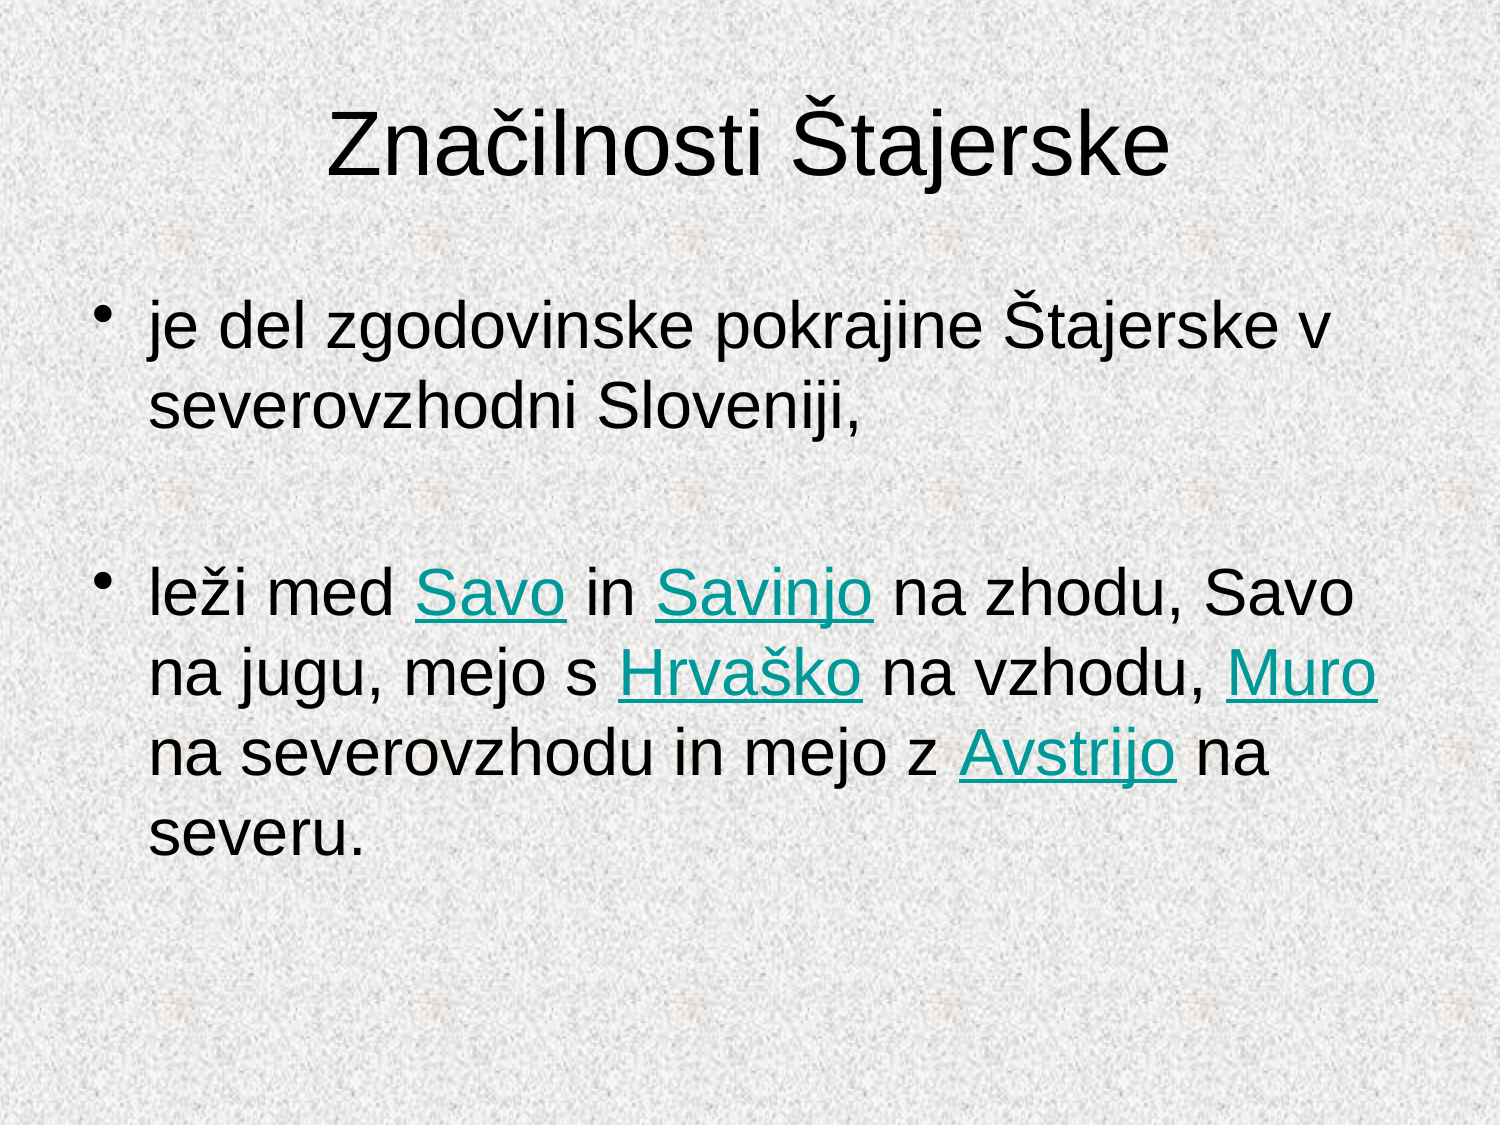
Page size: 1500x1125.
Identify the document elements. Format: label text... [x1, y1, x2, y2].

title Značilnosti Štajerske [75, 45, 1425, 233]
list je del zgodovinske pokrajine Štajerske v severovzhodni Sloveniji, leži med Savo in Savinjo na zhodu, Savo na jugu, mejo s Hrvaško na vzhodu, Muro na severovzhodu in mejo z Avstrijo na severu. [76, 274, 1427, 1035]
picture [0, 0, 1500, 1125]
